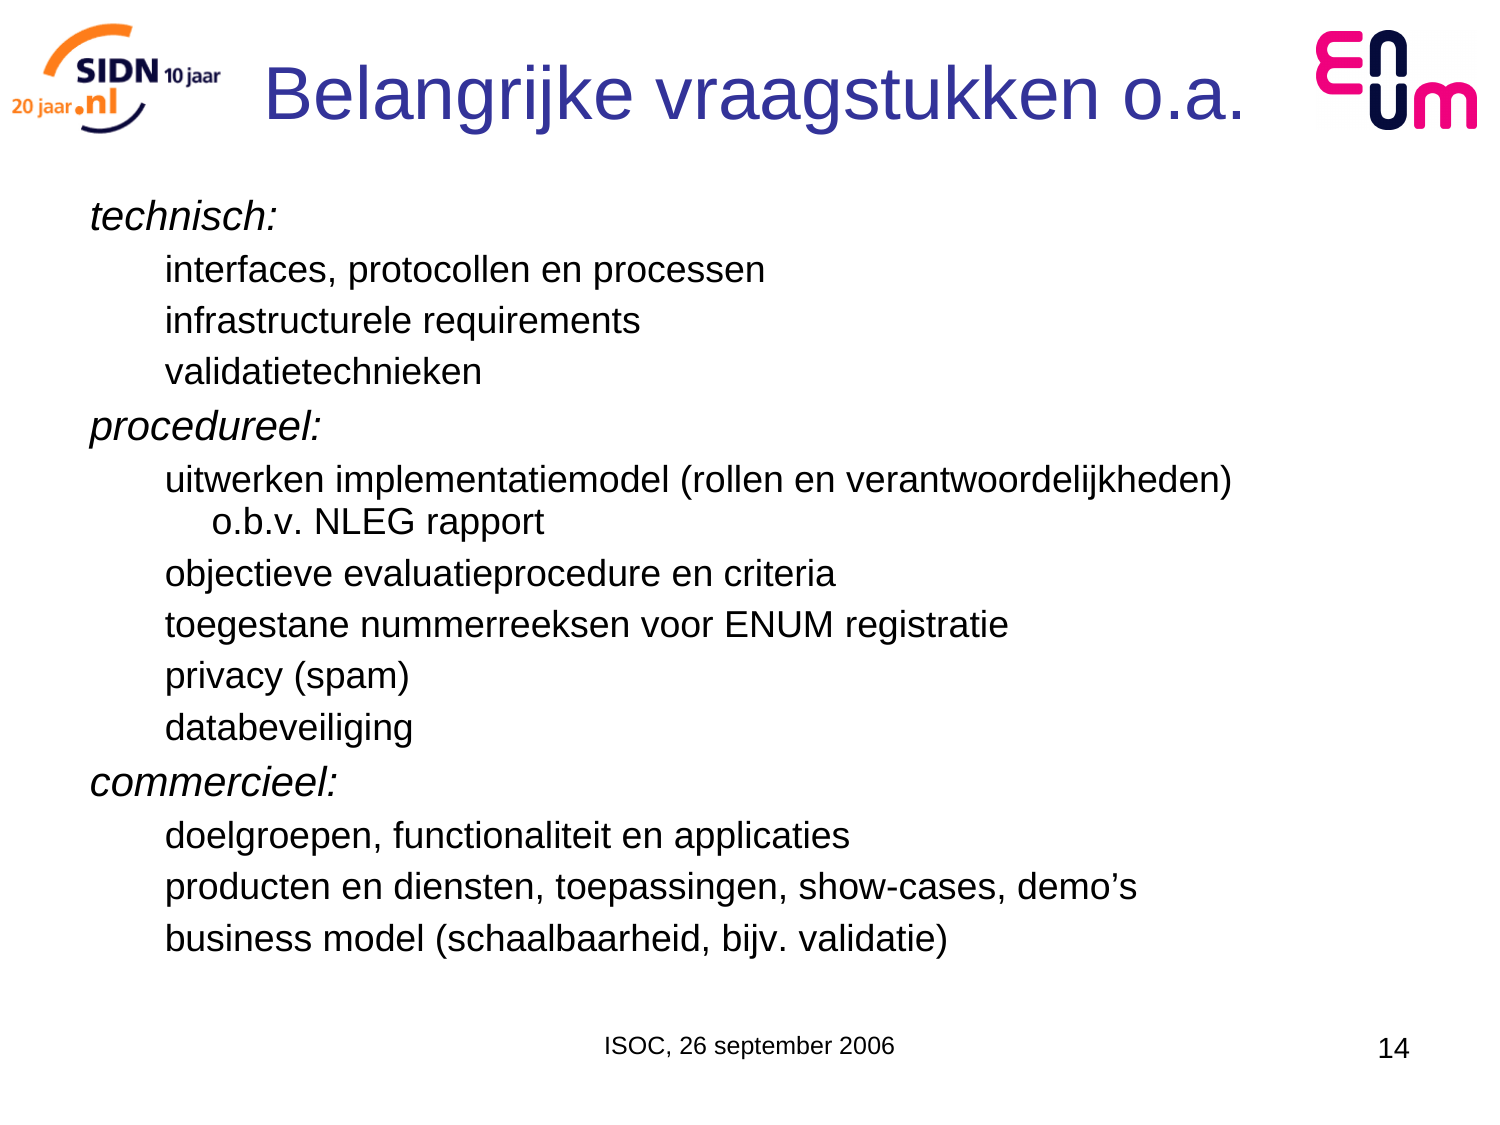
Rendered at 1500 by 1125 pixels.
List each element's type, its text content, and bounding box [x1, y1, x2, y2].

title Belangrijke vraagstukken o.a. [230, 0, 1282, 184]
picture [0, 0, 230, 152]
list technisch: interfaces, protocollen en processen infrastructurele requirements validatietechnieken procedureel: uitwerken implementatiemodel (rollen en verantwoordelijkheden) o.b.v. NLEG rapport objectieve evaluatieprocedure en criteria toegestane nummerreeksen voor ENUM registratie privacy (spam) databeveiliging commercieel: doelgroepen, functionaliteit en applicaties producten en diensten, toepassingen, show-cases, demo’s business model (schaalbaarheid, bijv. validatie) [75, 184, 1306, 1024]
